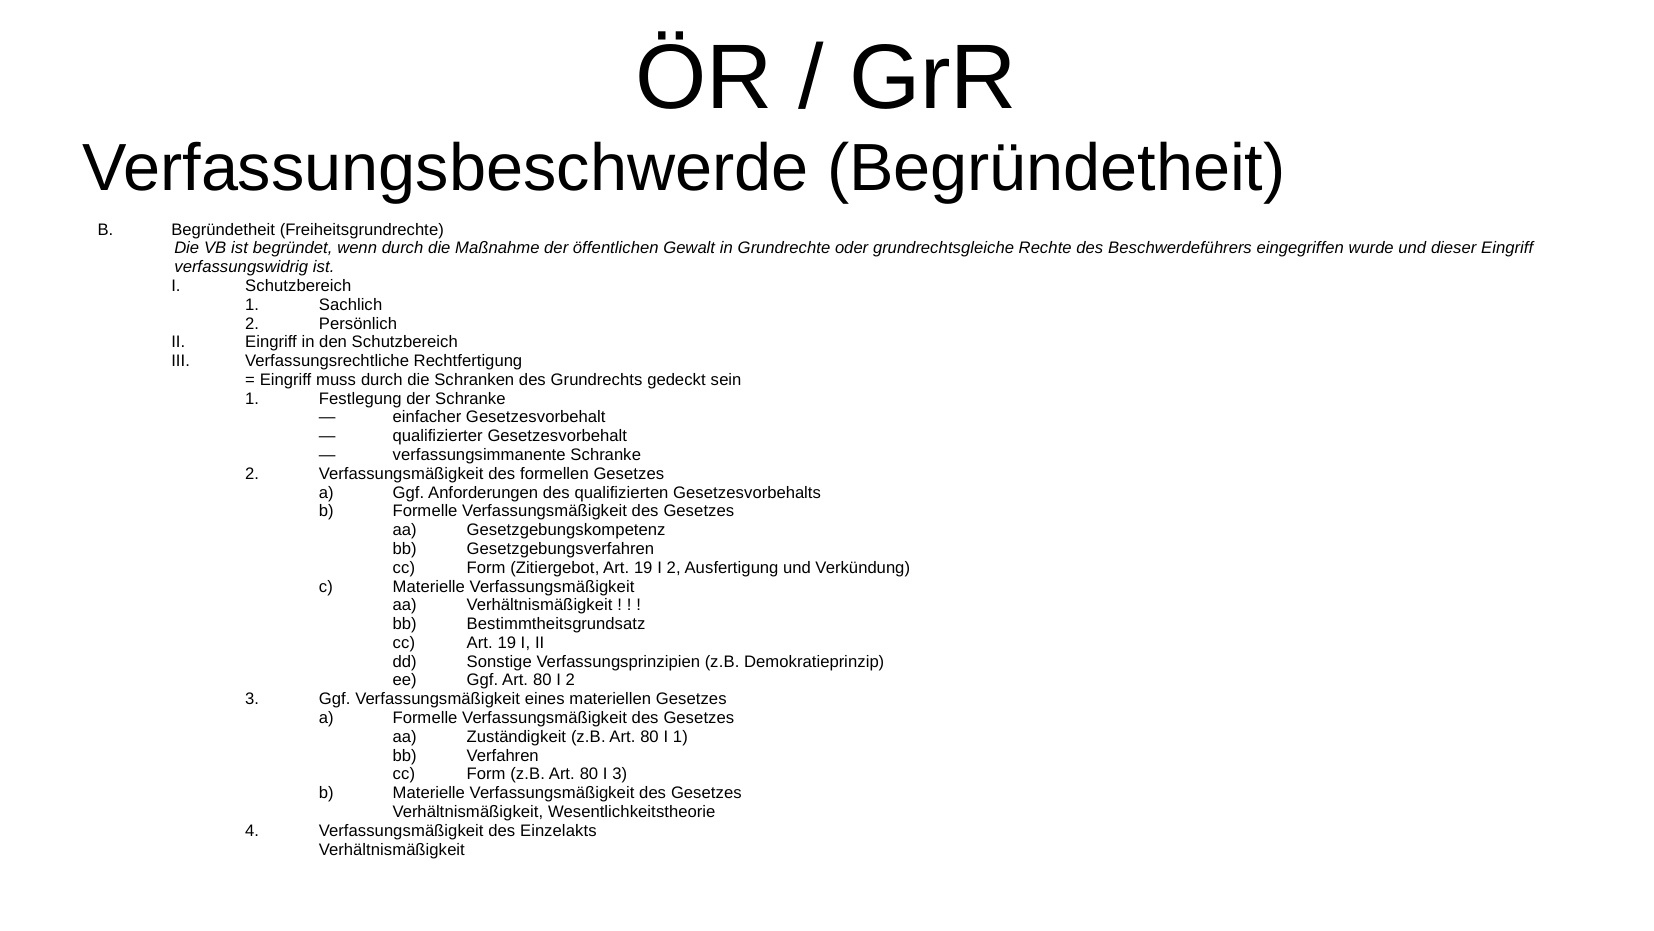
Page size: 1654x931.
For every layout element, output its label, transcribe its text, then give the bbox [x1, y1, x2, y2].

title ÖR / GrR [82, 23, 1571, 129]
text_box B. Begründetheit (Freiheitsgrundrechte) Die VB ist begründet, wenn durch die Maßnahme der öffentlichen Gewalt in Grundrechte oder grundrechtsgleiche Rechte des Beschwerdeführers eingegriffen wurde und dieser Eingriff verfassungswidrig ist. I. Schutzbereich 1. Sachlich 2. Persönlich II. Eingriff in den Schutzbereich III. Verfassungsrechtliche Rechtfertigung = Eingriff muss durch die Schranken des Grundrechts gedeckt sein 1. Festlegung der Schranke — einfacher Gesetzesvorbehalt — qualifizierter Gesetzesvorbehalt — verfassungsimmanente Schranke 2. Verfassungsmäßigkeit des formellen Gesetzes a) Ggf. Anforderungen des qualifizierten Gesetzesvorbehalts b) Formelle Verfassungsmäßigkeit des Gesetzes aa) Gesetzgebungskompetenz bb) Gesetzgebungsverfahren cc) Form (Zitiergebot, Art. 19 I 2, Ausfertigung und Verkündung) c) Materielle Verfassungsmäßigkeit aa) Verhältnismäßigkeit ! ! ! bb) Bestimmtheitsgrundsatz cc) Art. 19 I, II dd) Sonstige Verfassungsprinzipien (z.B. Demokratieprinzip) ee) Ggf. Art. 80 I 2 3. Ggf. Verfassungsmäßigkeit eines materiellen Gesetzes a) Formelle Verfassungsmäßigkeit des Gesetzes aa) Zuständigkeit (z.B. Art. 80 I 1) bb) Verfahren cc) Form (z.B. Art. 80 I 3) b) Materielle Verfassungsmäßigkeit des Gesetzes Verhältnismäßigkeit, Wesentlichkeitstheorie 4. Verfassungsmäßigkeit des Einzelakts Verhältnismäßigkeit [82, 212, 1571, 866]
list Verfassungsbeschwerde (Begründetheit) [82, 129, 1571, 212]
